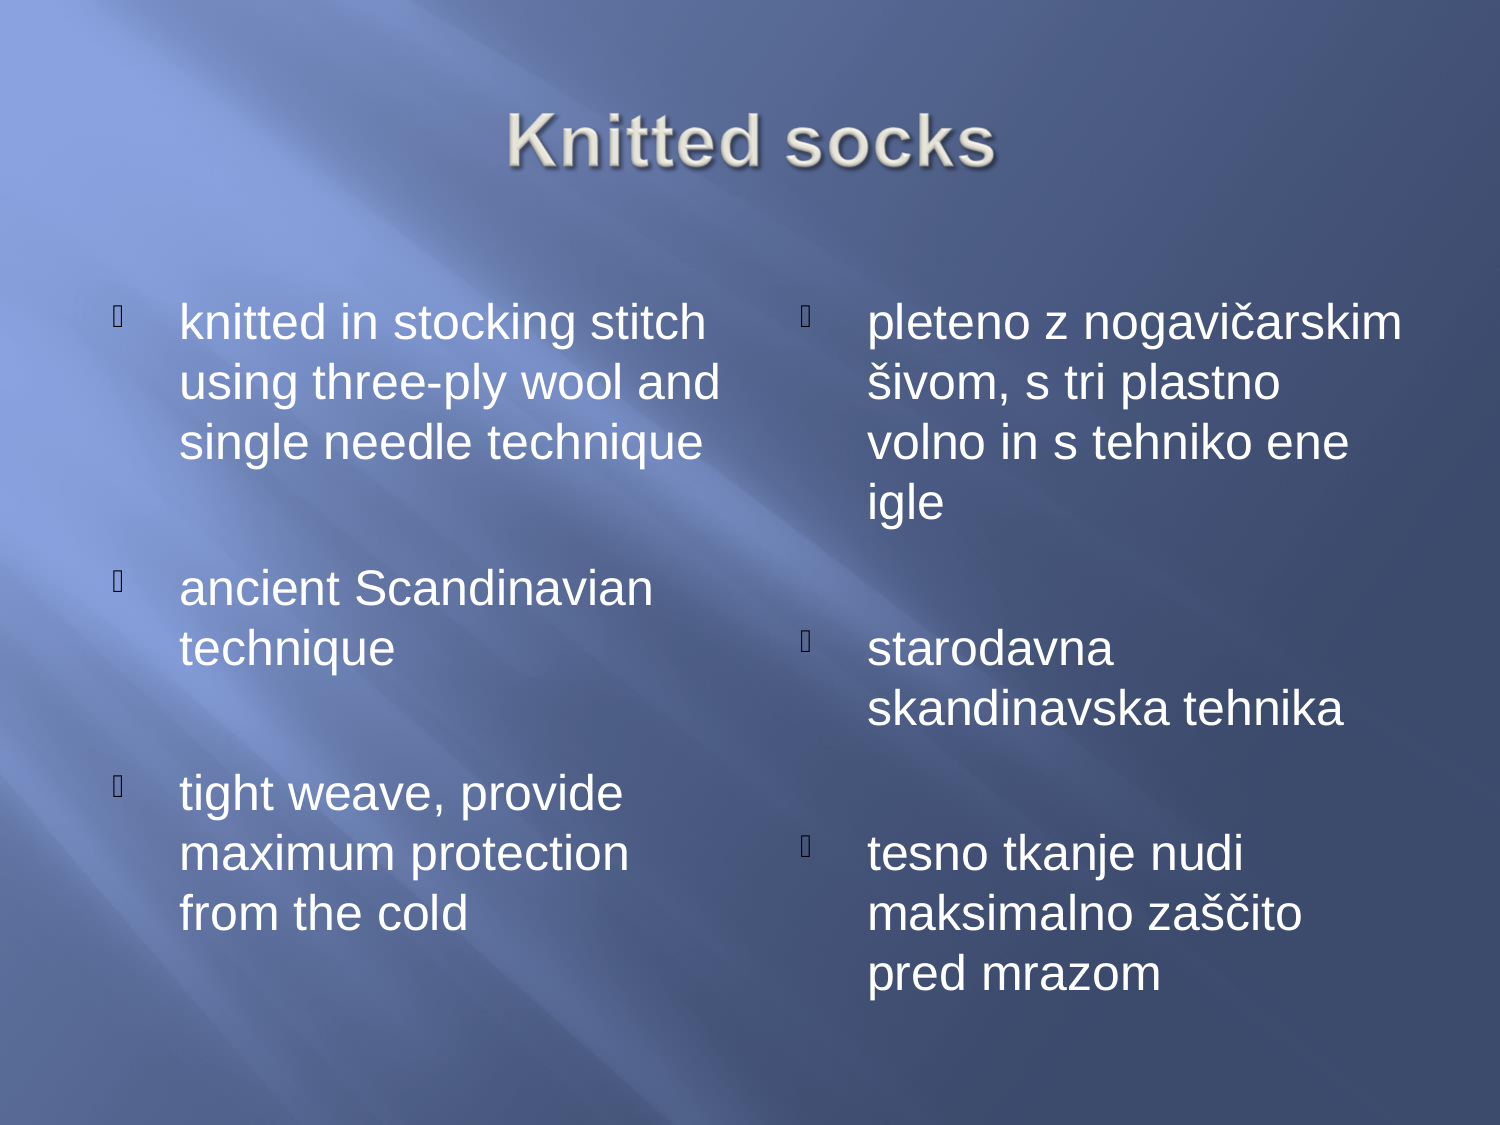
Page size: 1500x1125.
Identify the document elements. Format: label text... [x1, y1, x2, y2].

list pleteno z nogavičarskim šivom, s tri plastno volno in s tehniko ene igle starodavna skandinavska tehnika tesno tkanje nudi maksimalno zaščito pred mrazom [762, 282, 1426, 1026]
list knitted in stocking stitch using three-ply wool and single needle technique ancient Scandinavian technique tight weave, provide maximum protection from the cold [75, 282, 738, 1026]
picture [0, 0, 1500, 1125]
